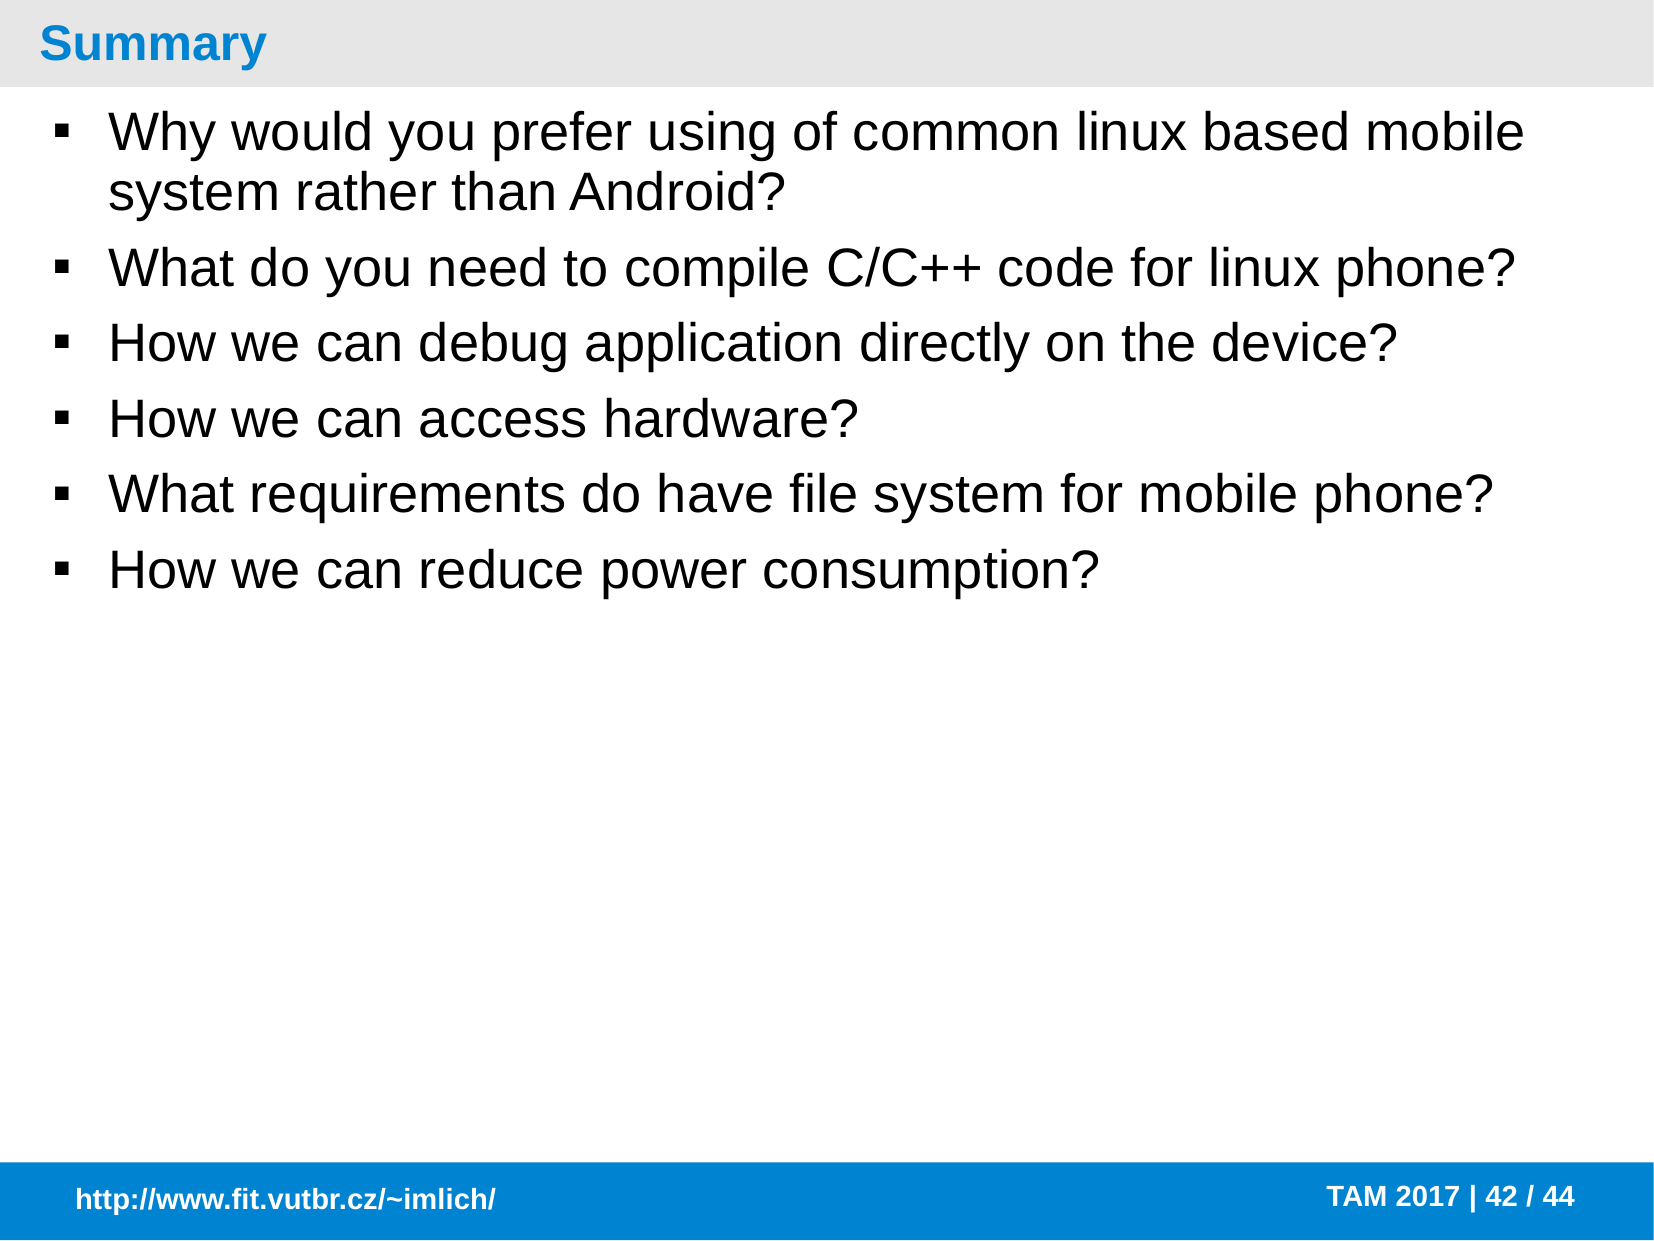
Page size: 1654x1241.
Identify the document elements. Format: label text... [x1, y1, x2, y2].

title Summary [39, 5, 1615, 81]
list Why would you prefer using of common linux based mobile system rather than Android? What do you need to compile C/C++ code for linux phone? How we can debug application directly on the device? How we can access hardware? What requirements do have file system for mobile phone? How we can reduce power consumption? [37, 101, 1613, 1126]
